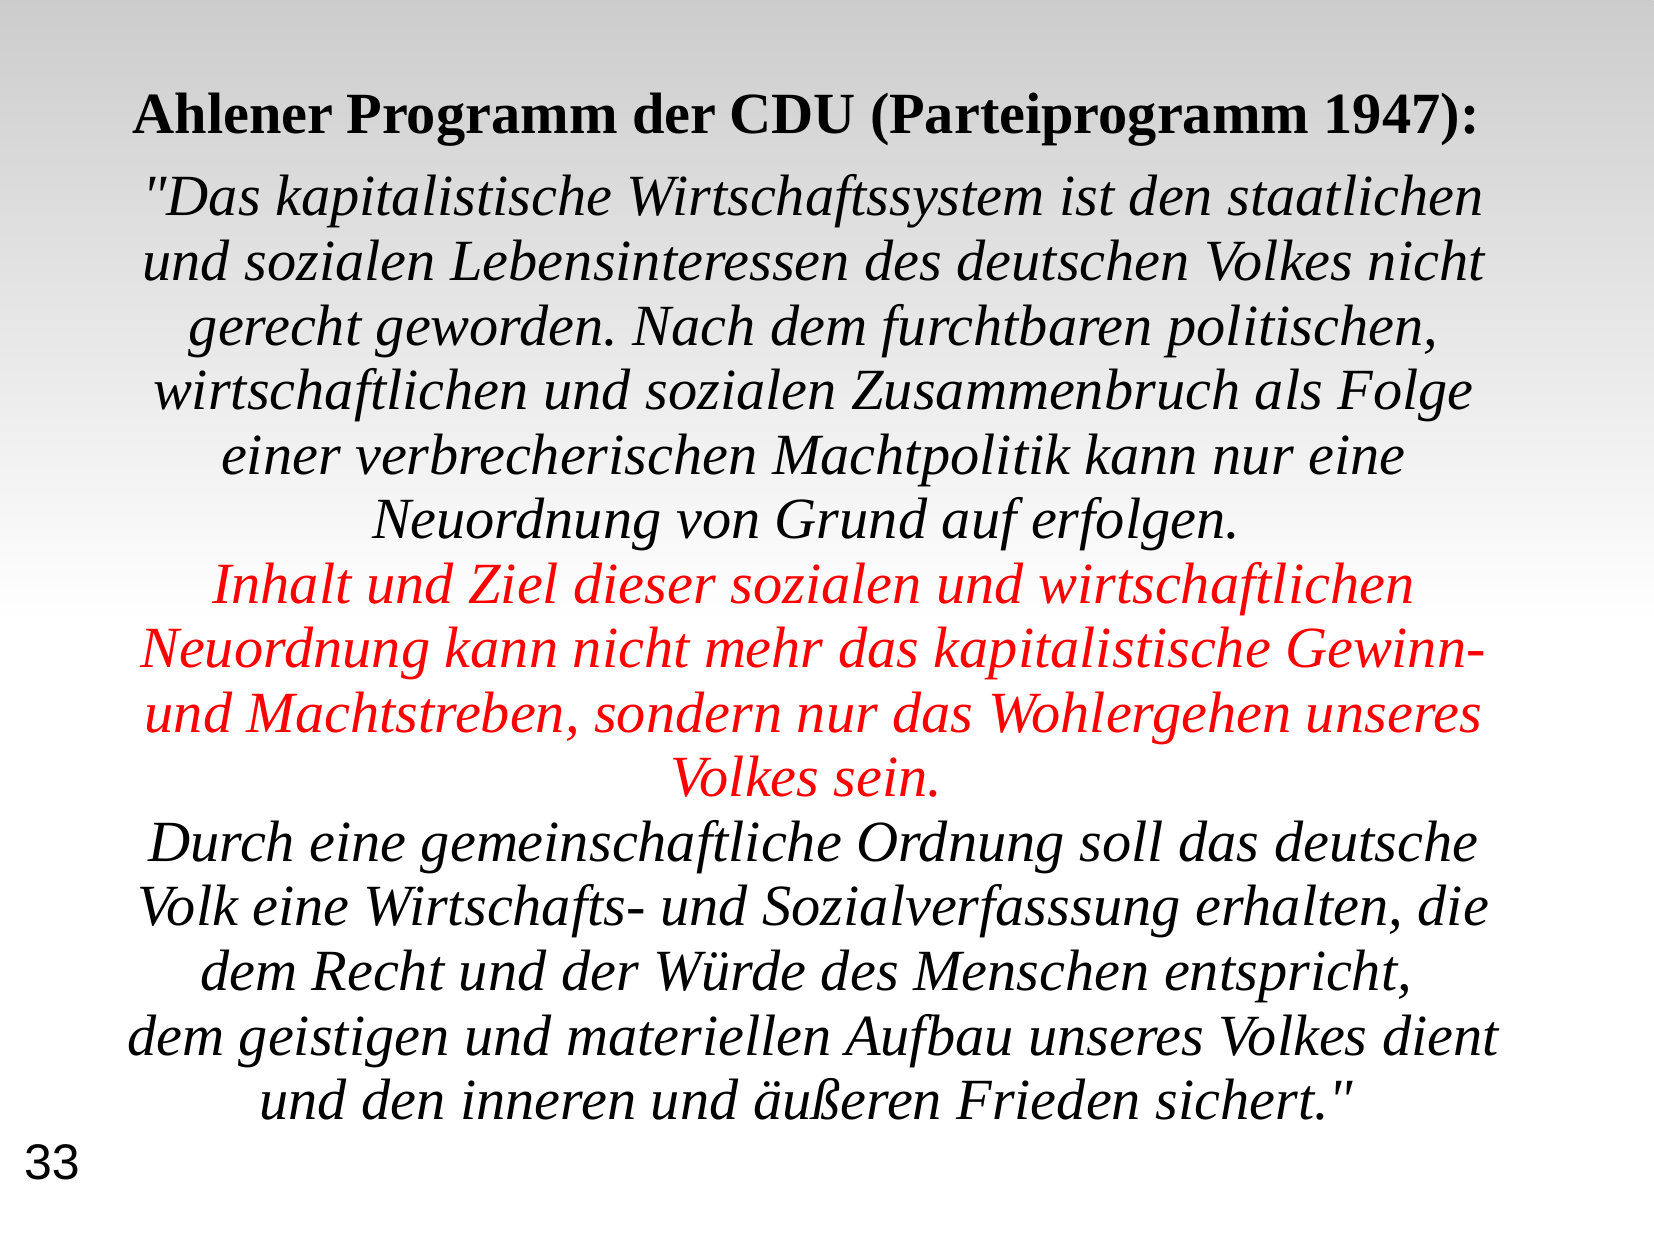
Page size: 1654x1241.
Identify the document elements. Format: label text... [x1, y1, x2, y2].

text_box Ahlener Programm der CDU (Parteiprogramm 1947): "Das kapitalistische Wirtschaftssystem ist den staatlichen und sozialen Lebensinteressen des deutschen Volkes nicht gerecht geworden. Nach dem furchtbaren politischen, wirtschaftlichen und sozialen Zusammenbruch als Folge einer verbrecherischen Machtpolitik kann nur eine Neuordnung von Grund auf erfolgen. Inhalt und Ziel dieser sozialen und wirtschaftlichen Neuordnung kann nicht mehr das kapitalistische Gewinn- und Machtstreben, sondern nur das Wohlergehen unseres Volkes sein. Durch eine gemeinschaftliche Ordnung soll das deutsche Volk eine Wirtschafts- und Sozialverfasssung erhalten, die dem Recht und der Würde des Menschen entspricht, dem geistigen und materiellen Aufbau unseres Volkes dient und den inneren und äußeren Frieden sichert." [85, 74, 1542, 1140]
text_box <Nummer> [9, 1126, 290, 1203]
